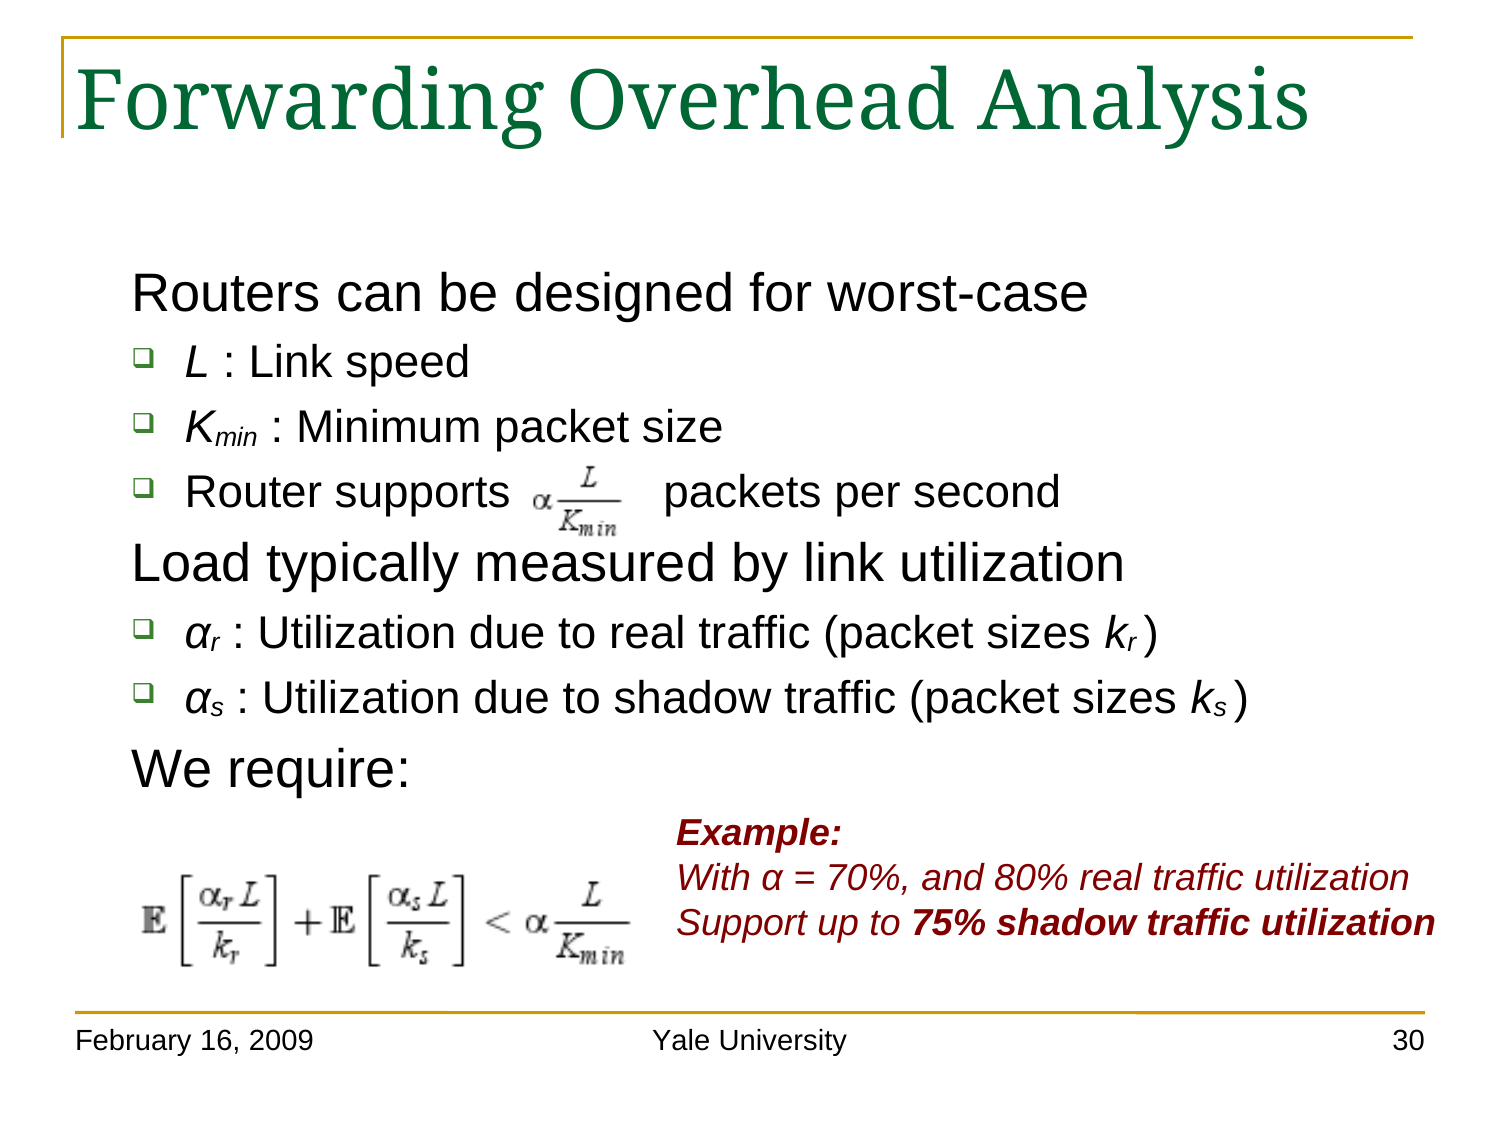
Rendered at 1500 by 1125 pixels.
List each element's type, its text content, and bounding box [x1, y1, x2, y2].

list Routers can be designed for worst-case L : Link speed Kmin : Minimum packet size Router supports packets per second Load typically measured by link utilization αr : Utilization due to real traffic (packet sizes kr ) αs : Utilization due to shadow traffic (packet sizes ks ) We require: [75, 262, 1425, 991]
title Forwarding Overhead Analysis [75, 45, 1425, 151]
text_box Example: With α = 70%, and 80% real traffic utilization Support up to 75% shadow traffic utilization [661, 800, 1452, 951]
picture [131, 871, 638, 976]
picture [530, 461, 626, 542]
